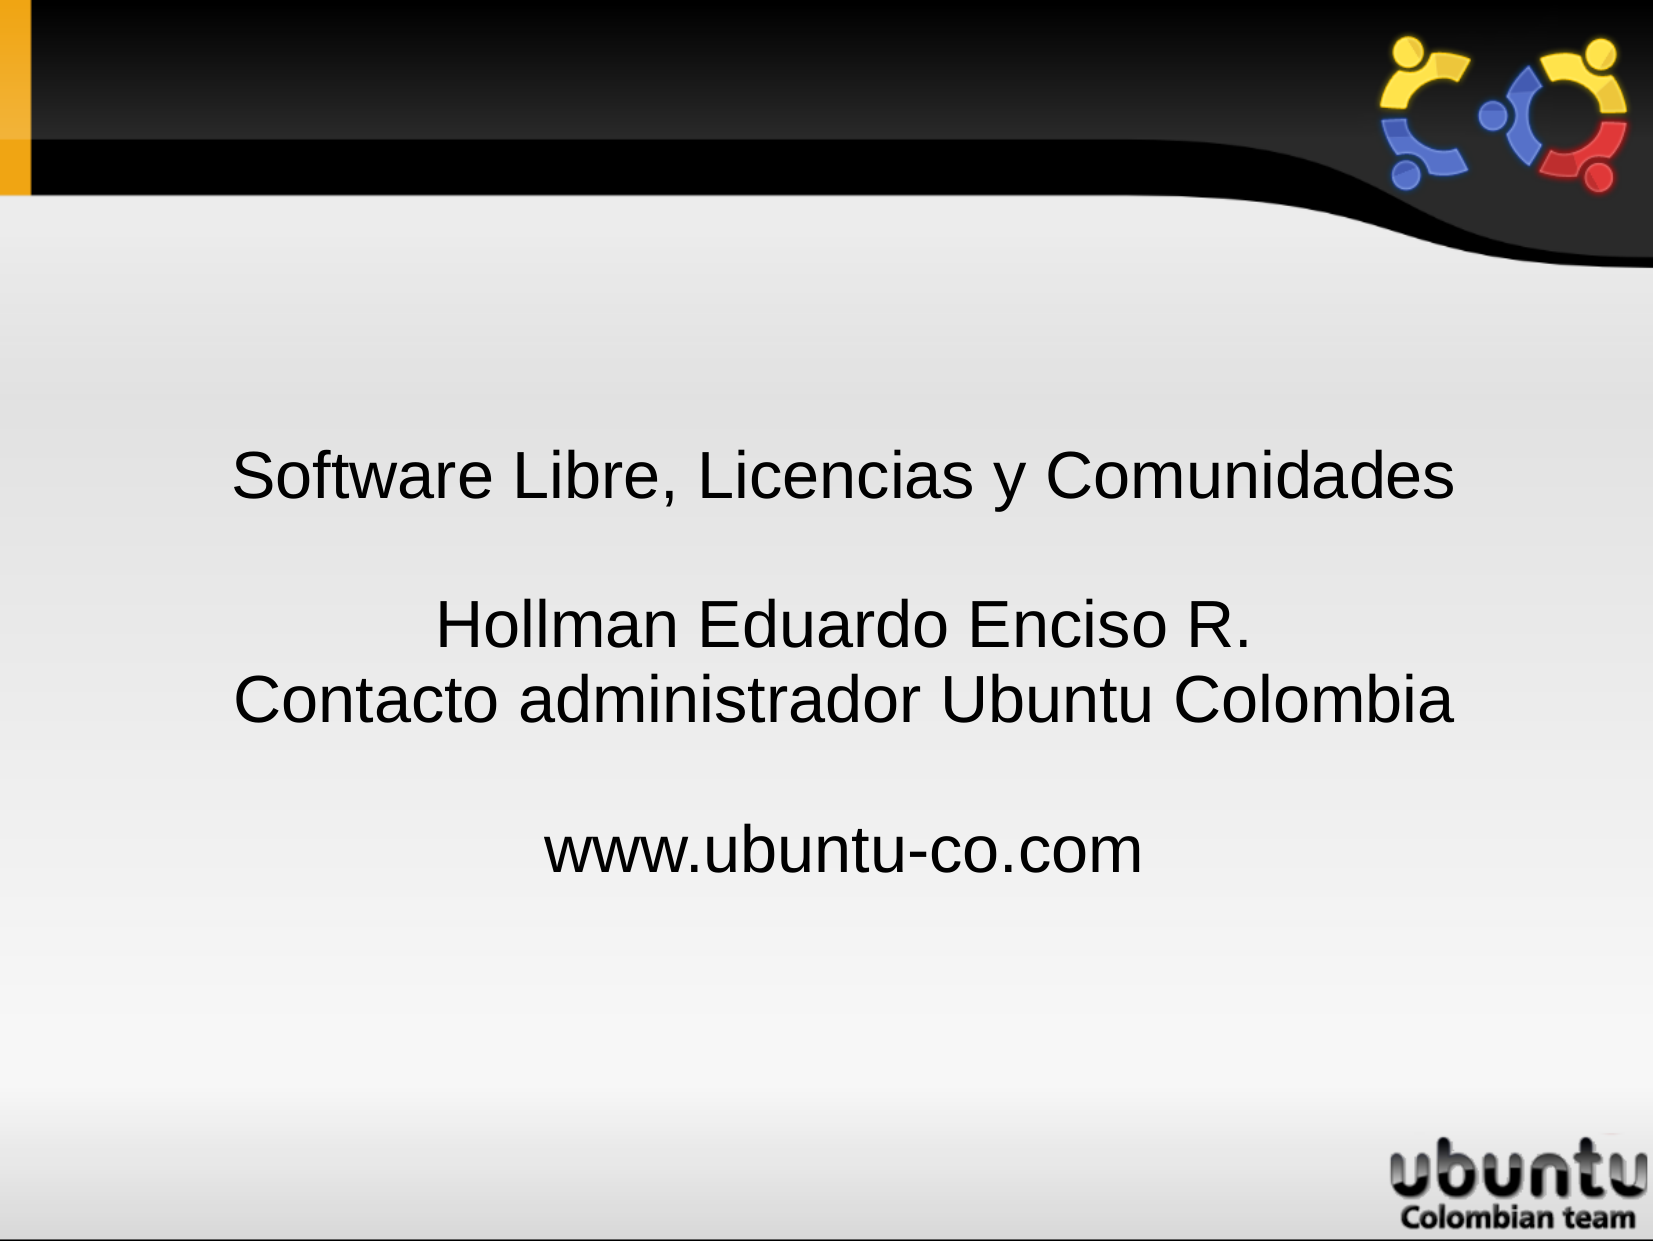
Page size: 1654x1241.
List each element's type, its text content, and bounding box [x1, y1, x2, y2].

subtitle Software Libre, Licencias y Comunidades Hollman Eduardo Enciso R. Contacto administrador Ubuntu Colombia www.ubuntu-co.com [82, 290, 1571, 1109]
picture [0, 0, 1653, 1241]
